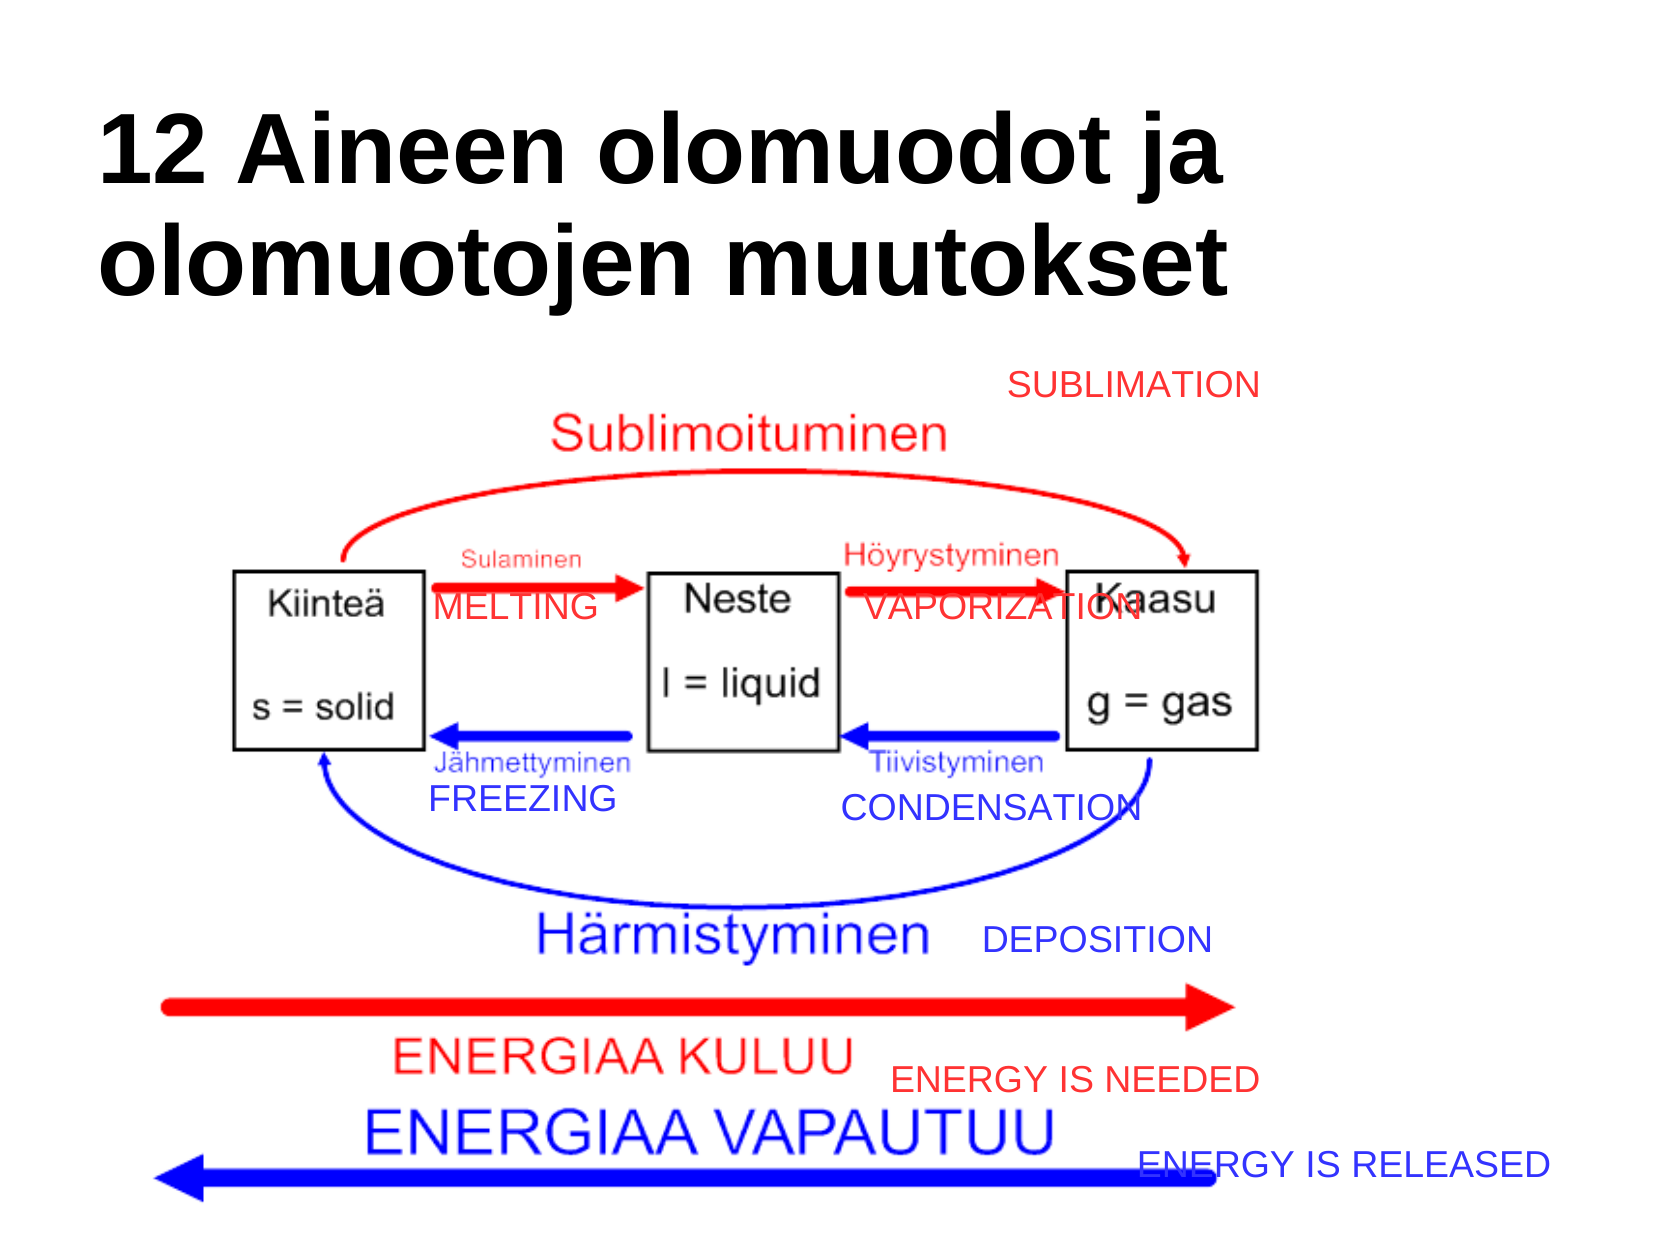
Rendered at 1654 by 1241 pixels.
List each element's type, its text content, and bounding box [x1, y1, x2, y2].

text_box DEPOSITION [967, 911, 1229, 969]
text_box VAPORIZATION [848, 578, 1158, 636]
text_box 12 Aineen olomuodot ja olomuotojen muutokset [82, 87, 1245, 343]
text_box ENERGY IS RELEASED [1122, 1136, 1567, 1193]
picture [118, 336, 1323, 1241]
text_box ENERGY IS NEEDED [875, 1051, 1276, 1108]
text_box SUBLIMATION [992, 356, 1300, 414]
text_box MELTING [417, 578, 615, 636]
text_box FREEZING [413, 770, 633, 827]
text_box CONDENSATION [825, 779, 1170, 837]
